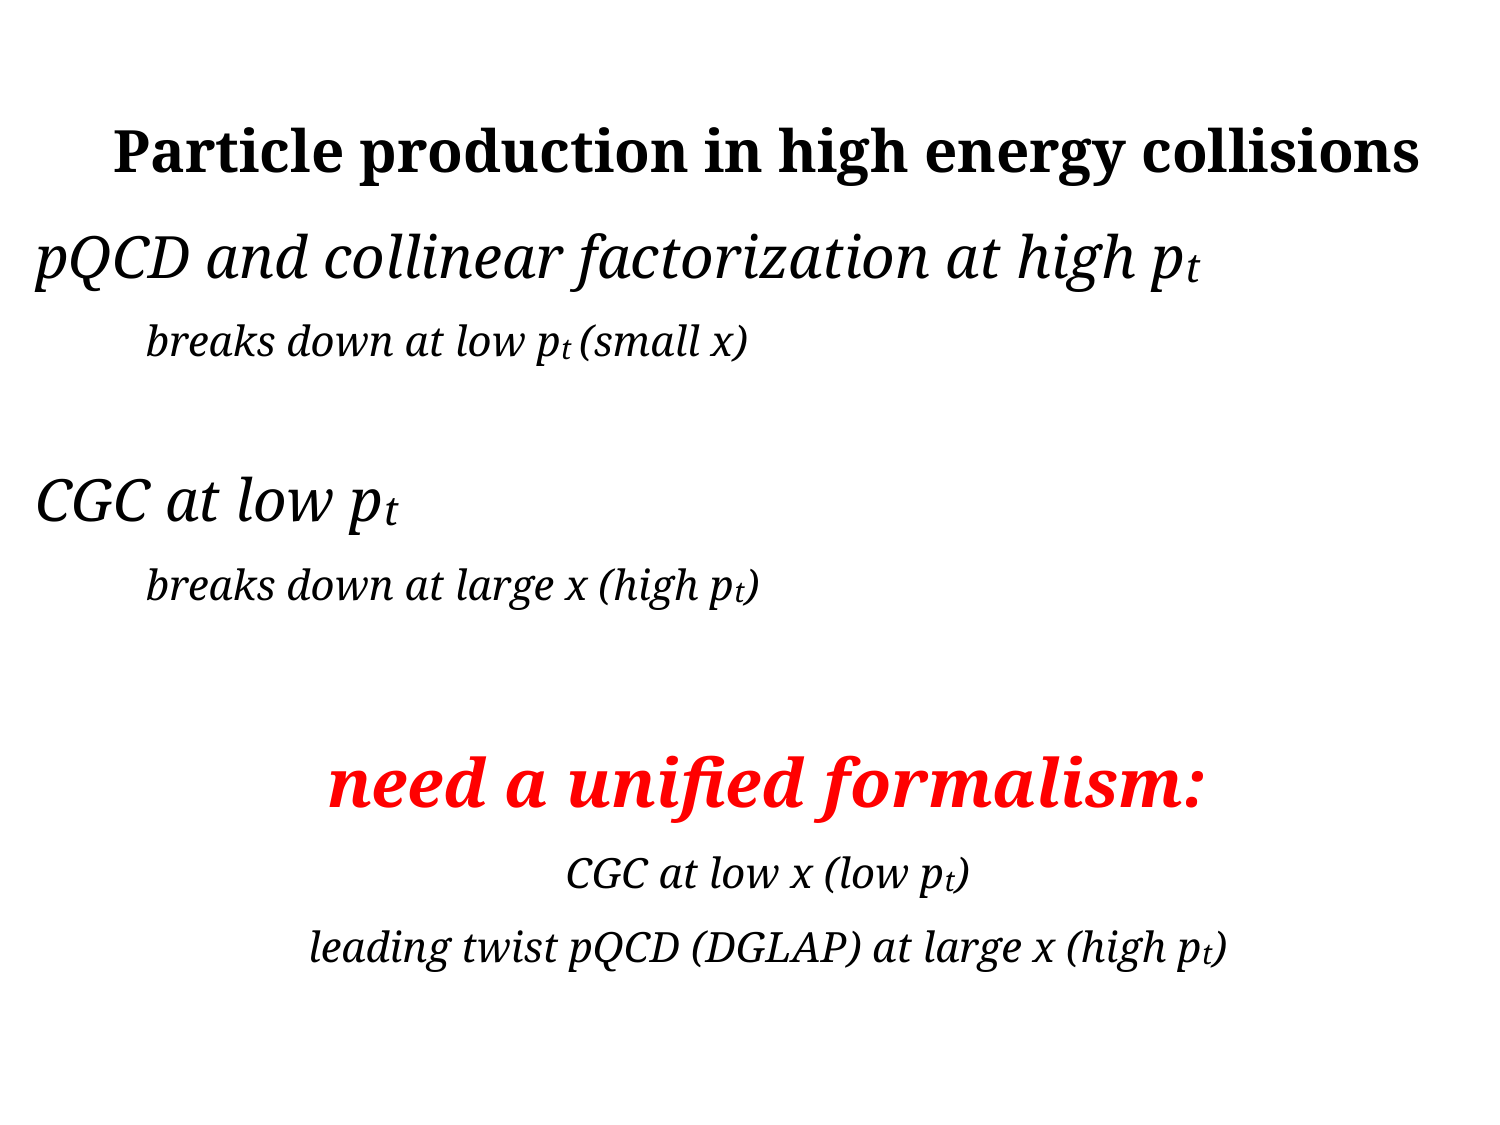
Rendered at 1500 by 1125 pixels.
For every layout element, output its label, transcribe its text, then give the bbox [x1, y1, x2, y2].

text_box pQCD and collinear factorization at high pt breaks down at low pt (small x) CGC at low pt breaks down at large x (high pt) need a unified formalism: CGC at low x (low pt) leading twist pQCD (DGLAP) at large x (high pt) [0, 214, 1500, 1051]
text_box Particle production in high energy collisions [0, 75, 1500, 214]
